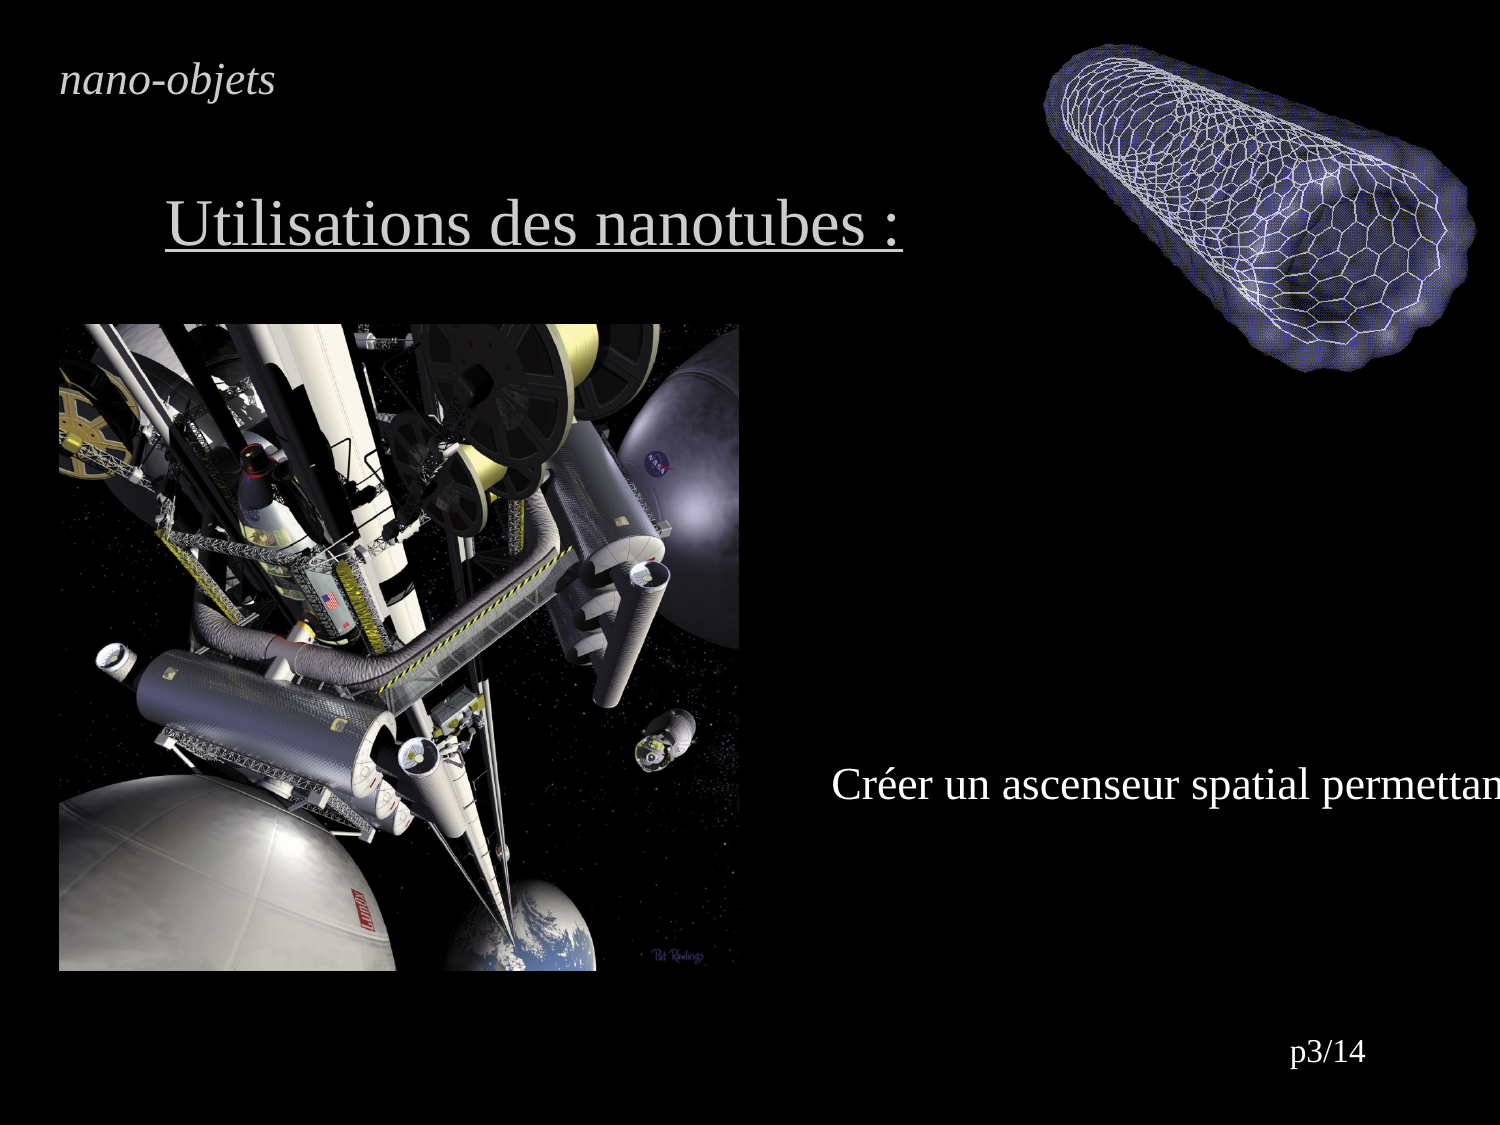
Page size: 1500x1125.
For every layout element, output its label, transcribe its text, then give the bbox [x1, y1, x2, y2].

picture [59, 324, 739, 971]
text_box p3/14 [1274, 1025, 1381, 1078]
text_box nano-objets [59, 54, 347, 105]
text_box Utilisations des nanotubes : [59, 187, 974, 260]
picture [1029, 29, 1500, 384]
text_box Créer un ascenseur spatial permettant de mettre en orbite des charges de plusieurs tonnes. [739, 537, 1500, 817]
